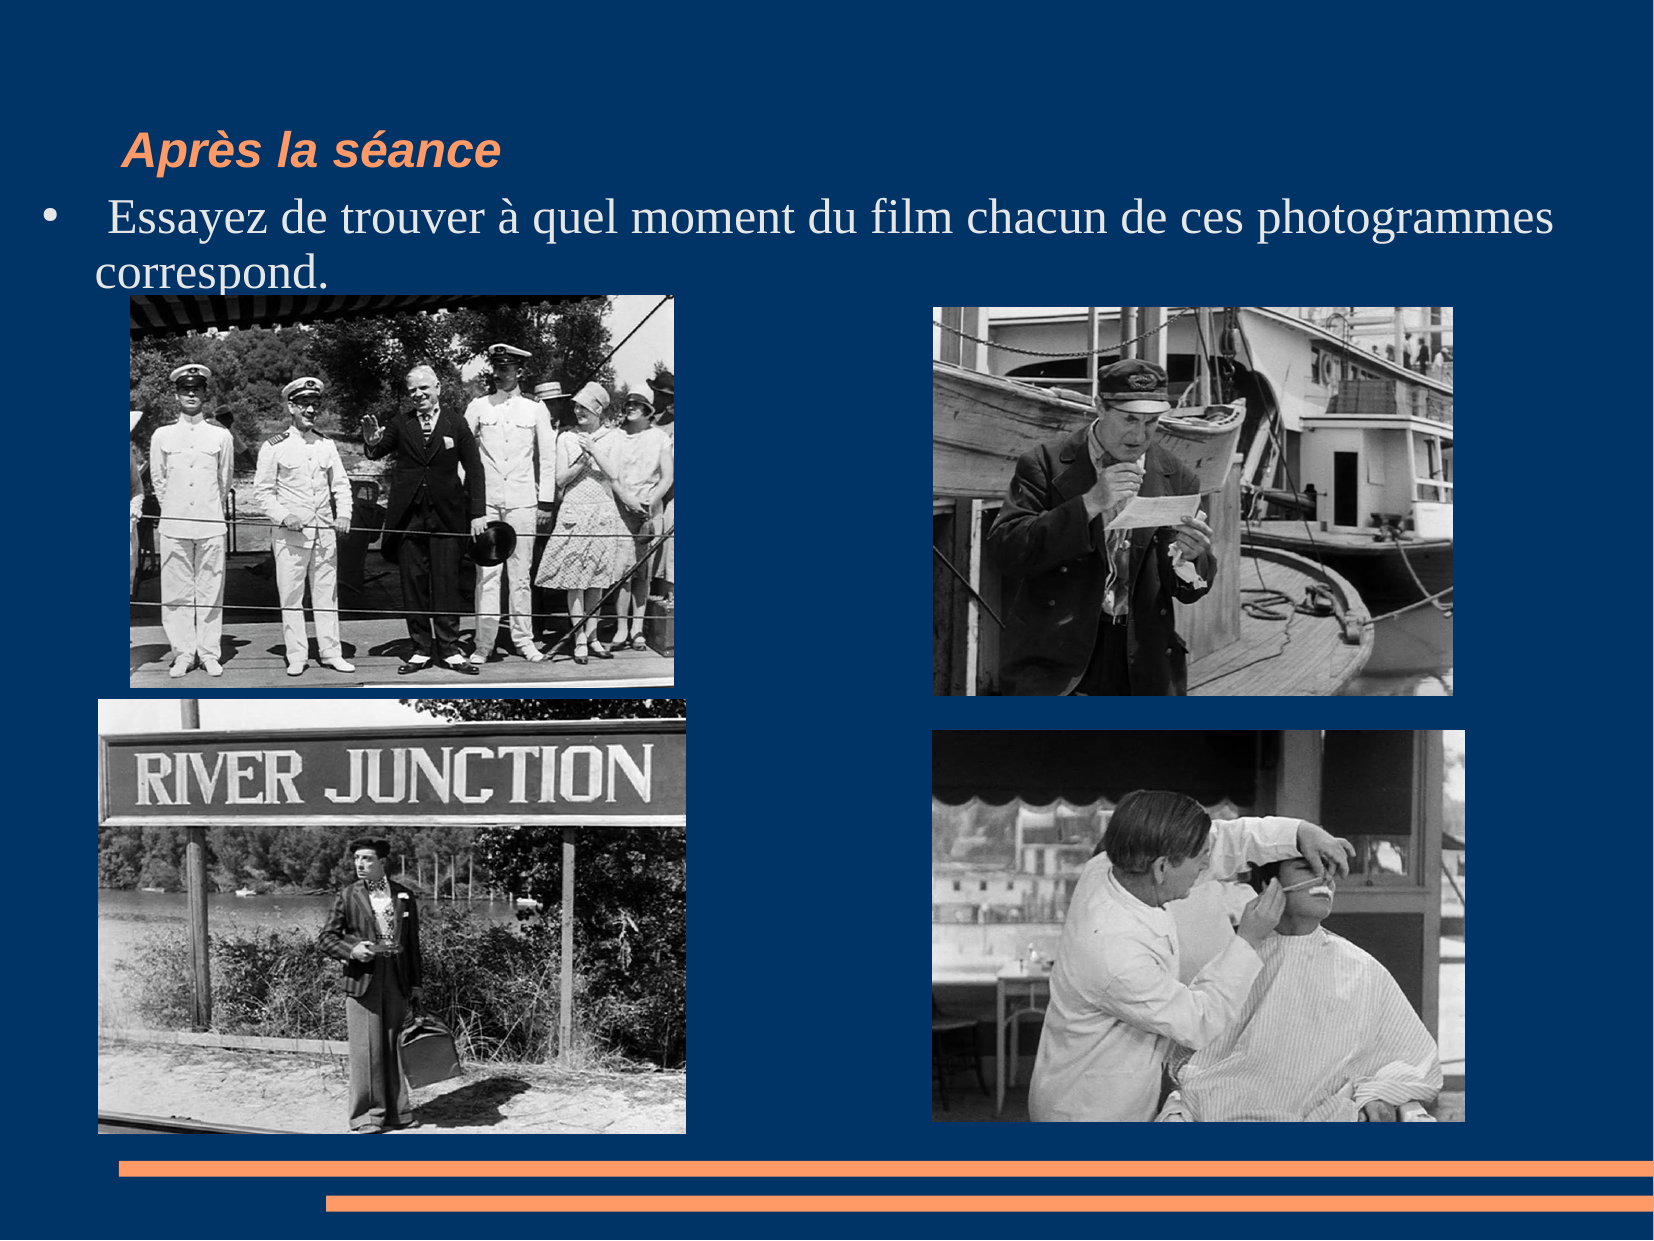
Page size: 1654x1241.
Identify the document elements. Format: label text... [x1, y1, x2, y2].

title Après la séance [121, 46, 1534, 188]
list Essayez de trouver à quel moment du film chacun de ces photogrammes correspond. [23, 188, 1619, 319]
picture [130, 295, 674, 688]
picture [98, 699, 686, 1134]
picture [933, 307, 1453, 696]
picture [932, 730, 1465, 1123]
